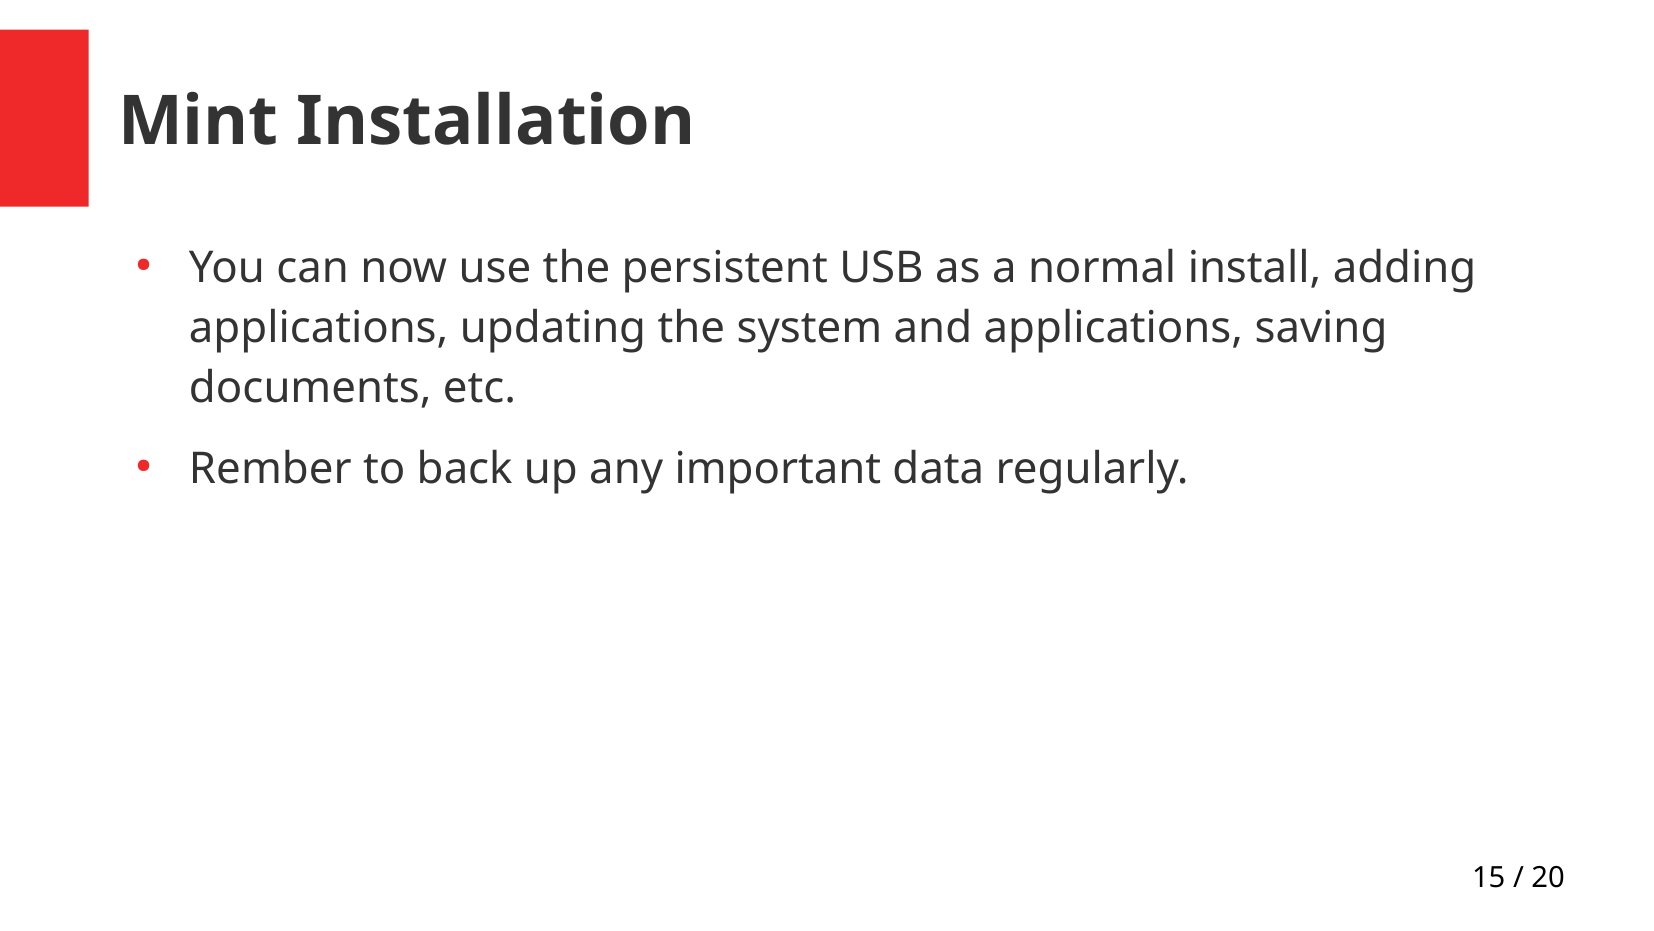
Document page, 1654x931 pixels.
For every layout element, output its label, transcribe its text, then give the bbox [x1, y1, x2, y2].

title Mint Installation [118, 29, 1595, 207]
list You can now use the persistent USB as a normal install, adding applications, updating the system and applications, saving documents, etc. Rember to back up any important data regularly. [118, 236, 1595, 798]
